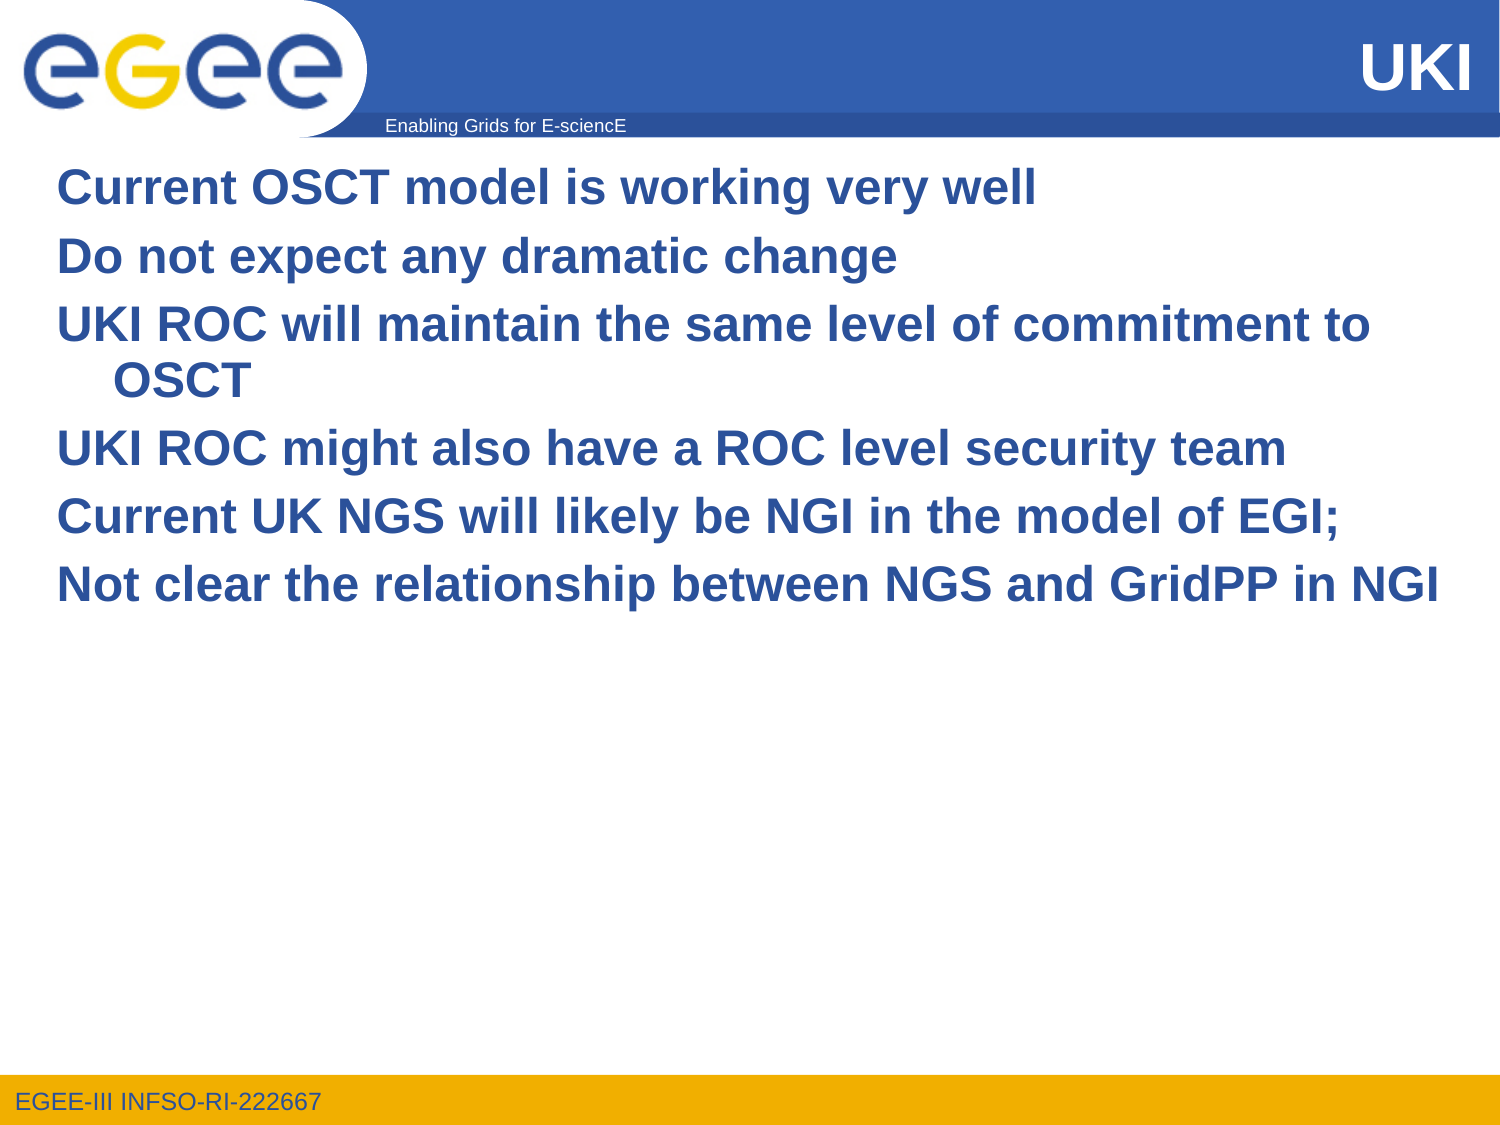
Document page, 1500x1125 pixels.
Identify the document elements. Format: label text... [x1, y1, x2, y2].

title UKI [369, 10, 1475, 124]
picture [18, 30, 349, 112]
list Current OSCT model is working very well Do not expect any dramatic change UKI ROC will maintain the same level of commitment to OSCT UKI ROC might also have a ROC level security team Current UK NGS will likely be NGI in the model of EGI; Not clear the relationship between NGS and GridPP in NGI [56, 159, 1466, 1036]
